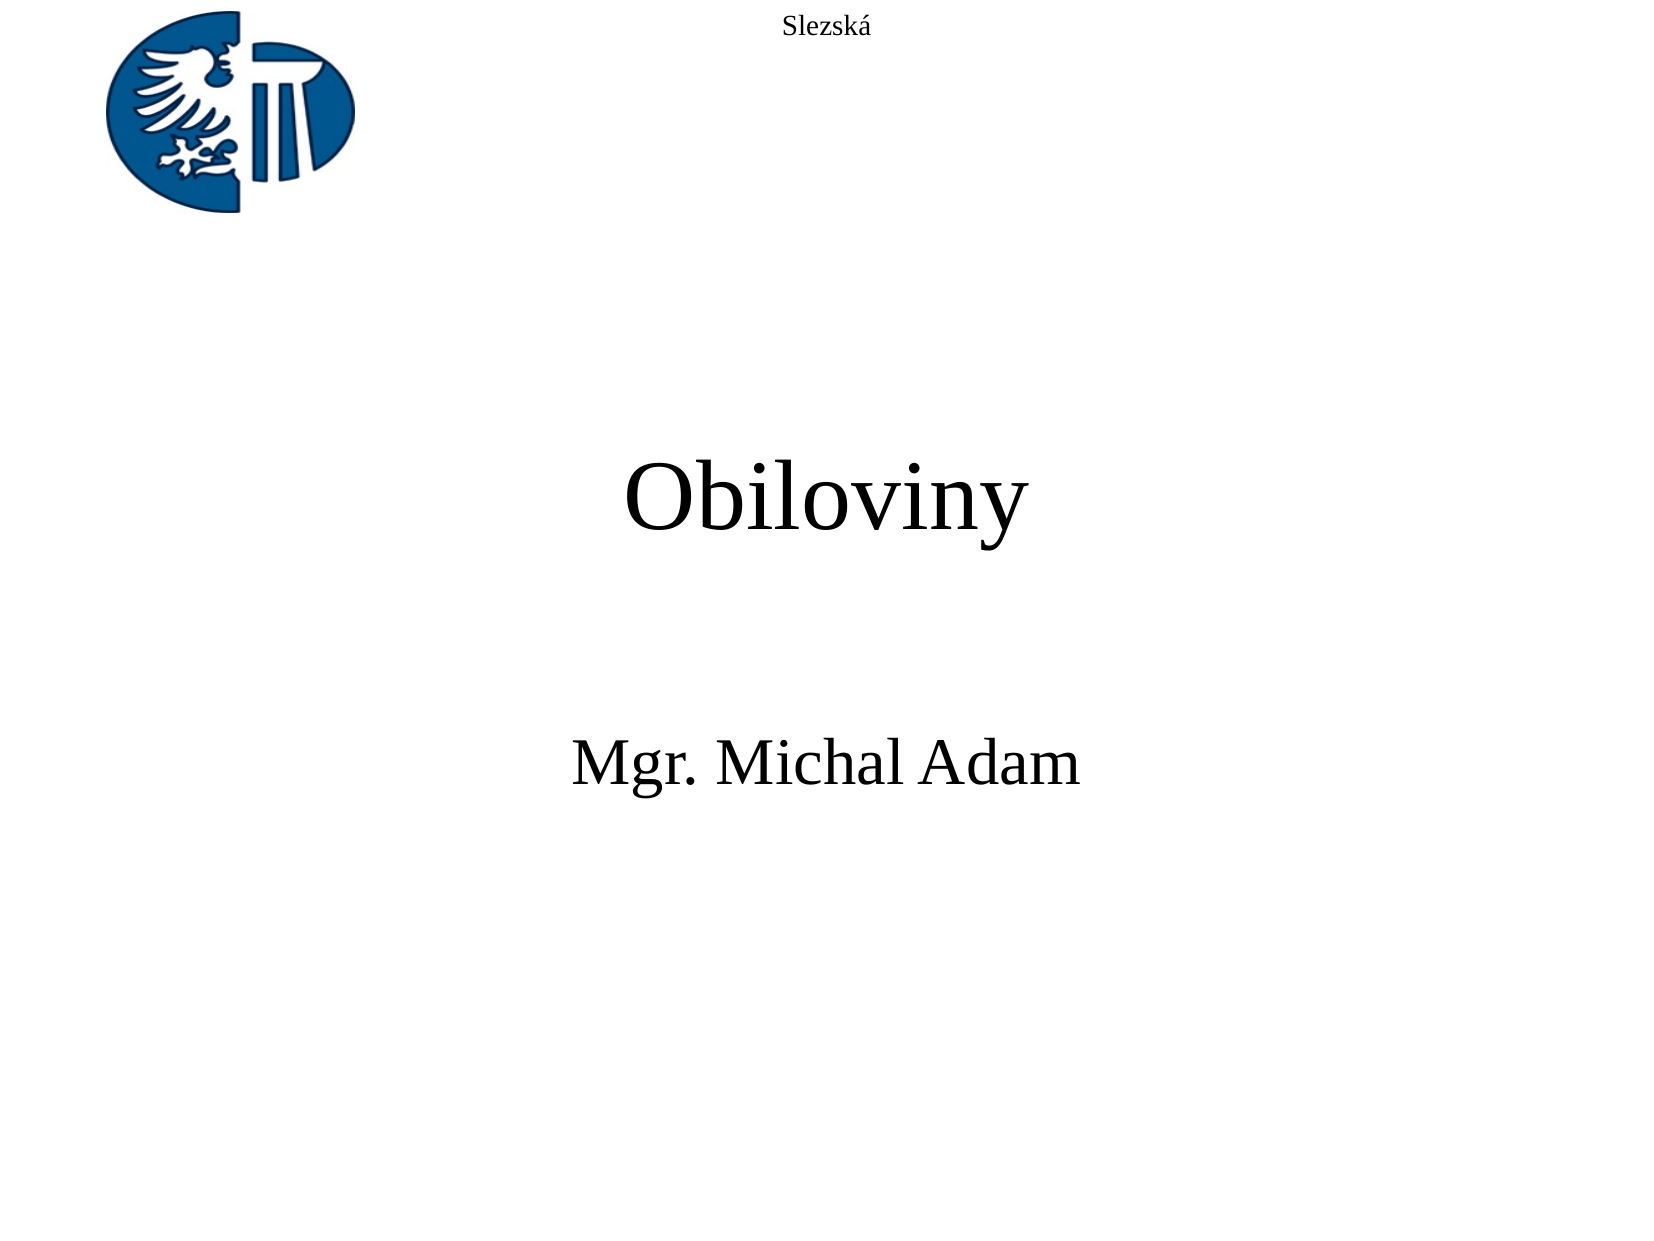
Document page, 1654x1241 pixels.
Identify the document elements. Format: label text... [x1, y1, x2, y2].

title Obiloviny [82, 330, 1571, 662]
picture [106, 11, 355, 213]
subtitle Mgr. Michal Adam [82, 673, 1571, 851]
